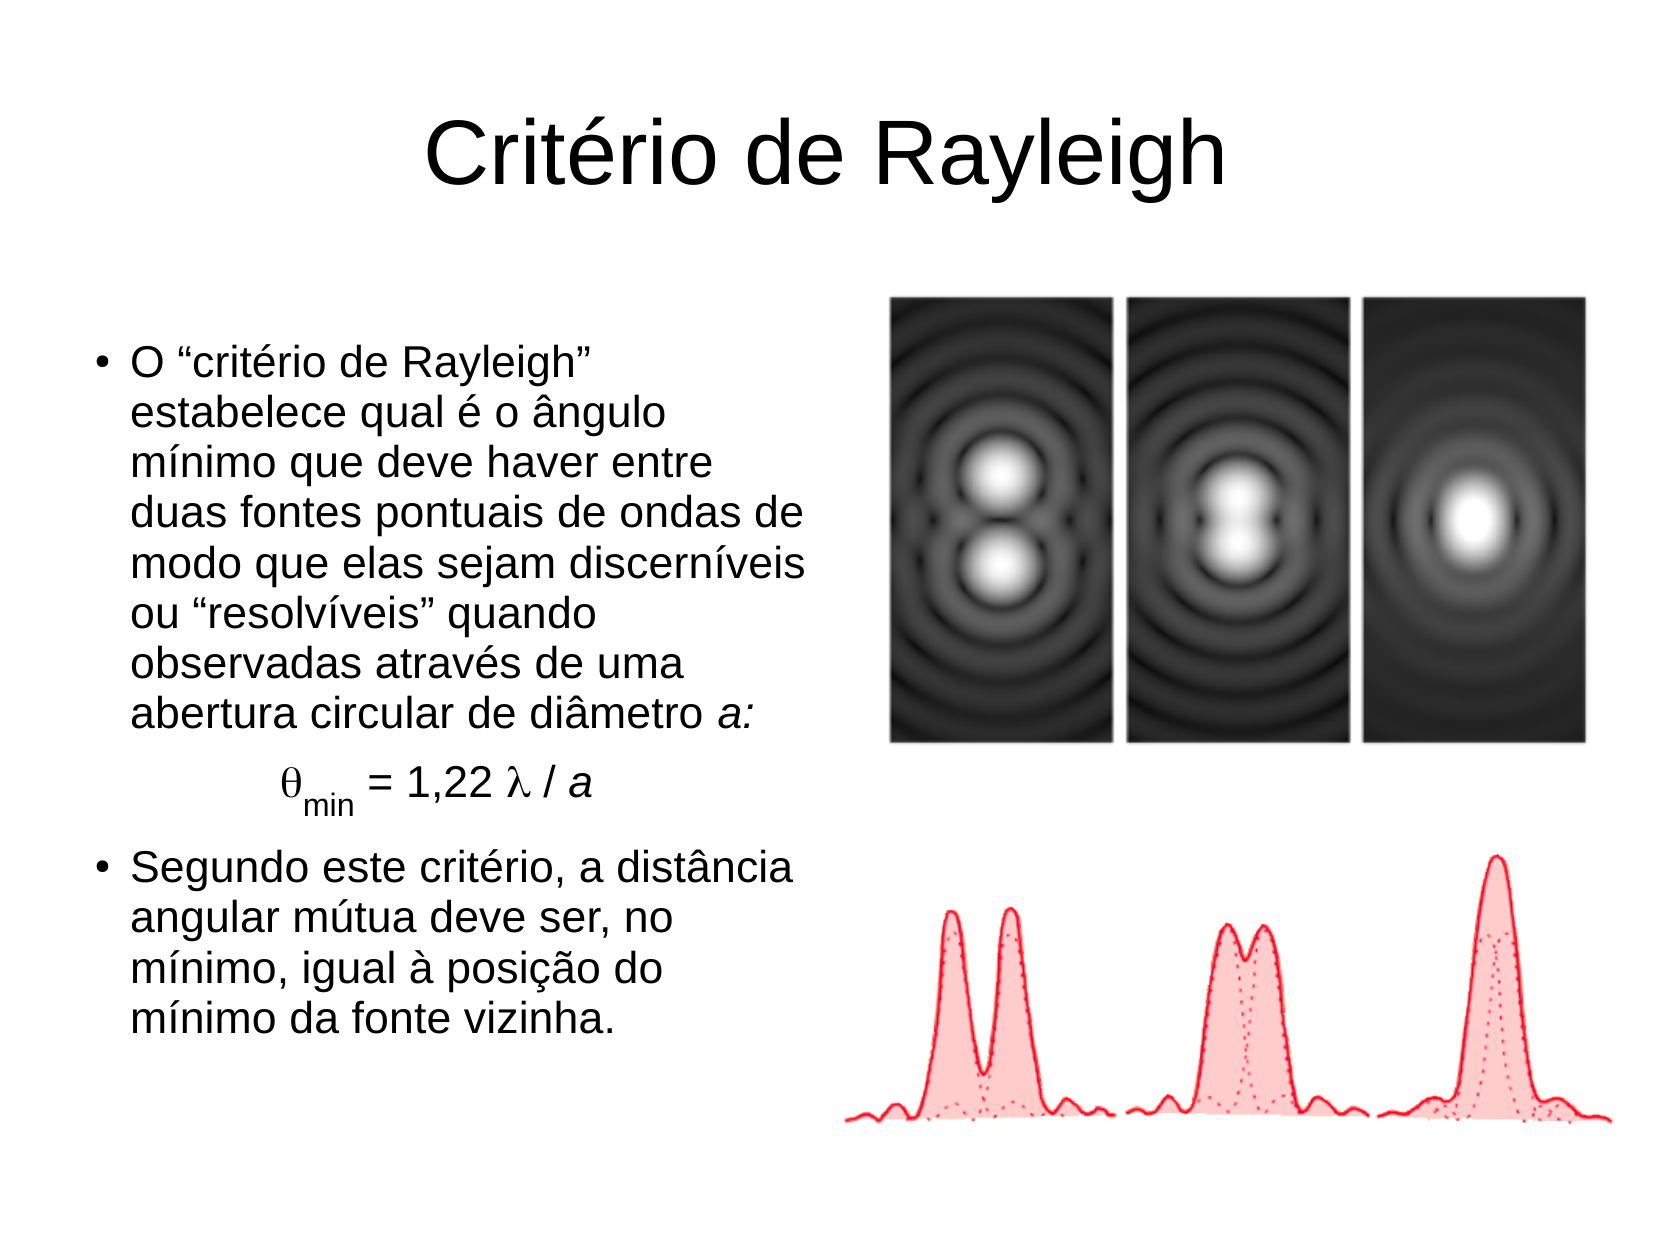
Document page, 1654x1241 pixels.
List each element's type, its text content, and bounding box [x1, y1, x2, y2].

picture [878, 284, 1598, 755]
title Critério de Rayleigh [82, 49, 1571, 257]
list O “critério de Rayleigh” estabelece qual é o ângulo mínimo que deve haver entre duas fontes pontuais de ondas de modo que elas sejam discerníveis ou “resolvíveis” quando observadas através de uma abertura circular de diâmetro a: qmin = 1,22 l / a Segundo este critério, a distância angular mútua deve ser, no mínimo, igual à posição do mínimo da fonte vizinha. [82, 337, 809, 1057]
picture [829, 808, 1630, 1134]
